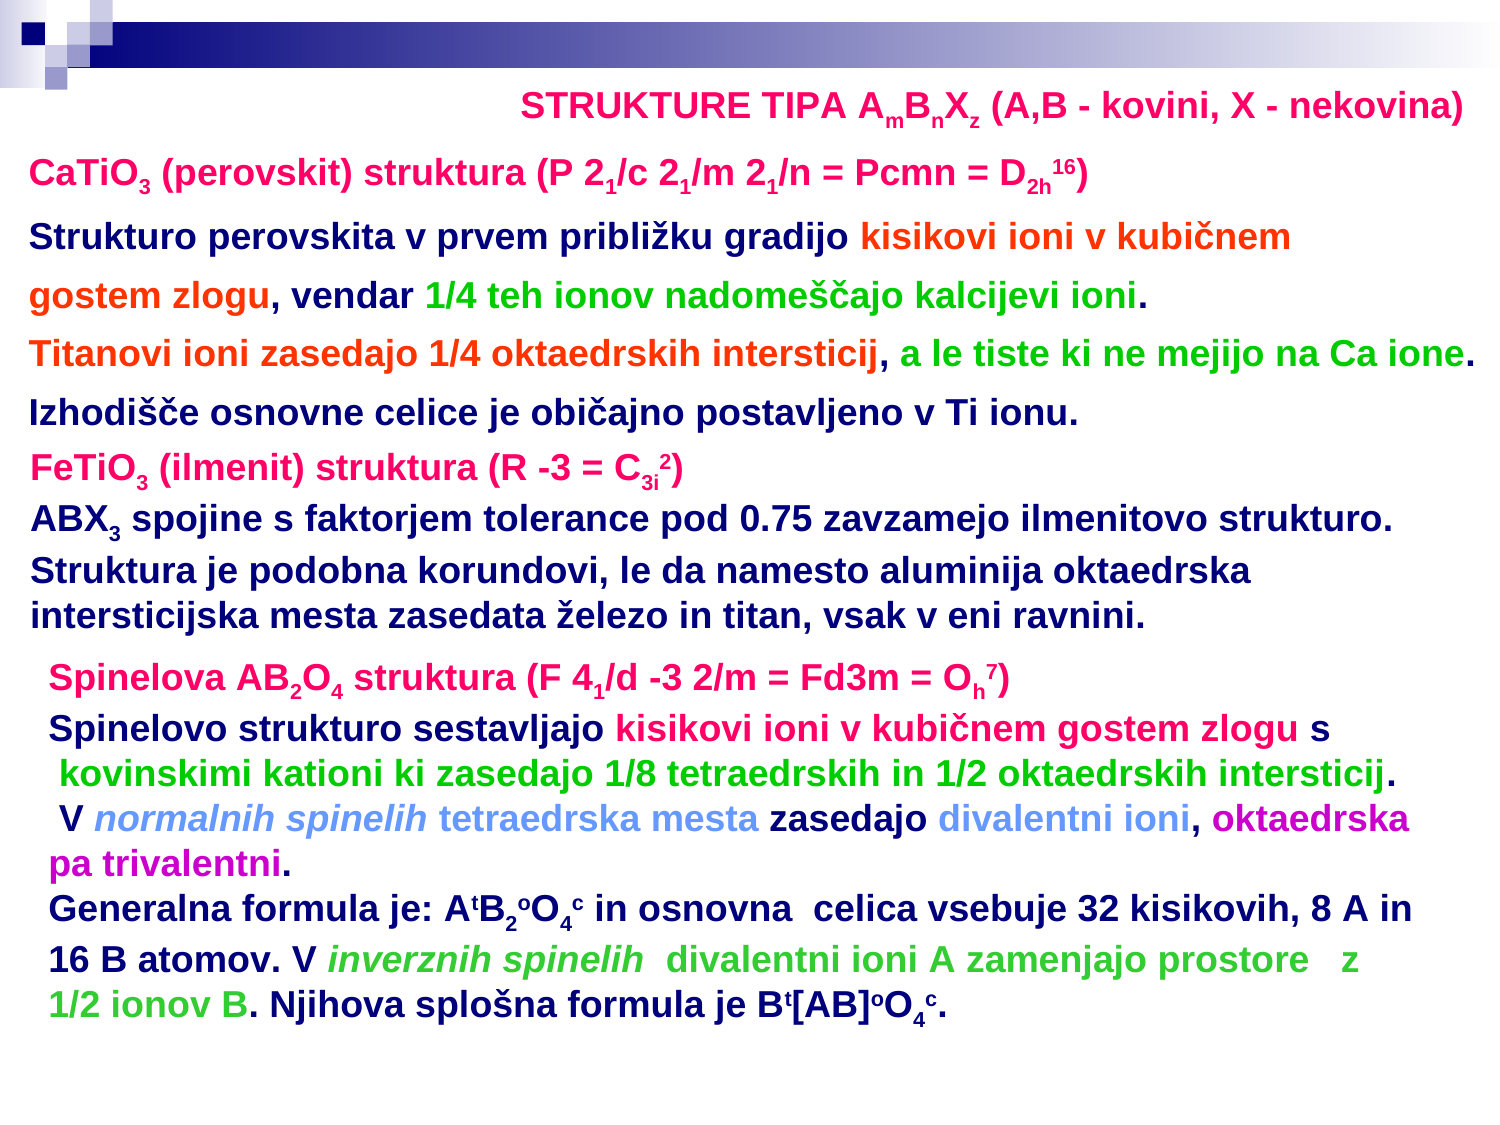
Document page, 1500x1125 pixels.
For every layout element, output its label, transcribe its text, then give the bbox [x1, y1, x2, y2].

text_box Spinelova AB2O4 struktura (F 41/d -3 2/m = Fd3m = Oh7) Spinelovo strukturo sestavljajo kisikovi ioni v kubičnem gostem zlogu s kovinskimi kationi ki zasedajo 1/8 tetraedrskih in 1/2 oktaedrskih intersticij. V normalnih spinelih tetraedrska mesta zasedajo divalentni ioni, oktaedrska pa trivalentni. Generalna formula je: AtB2oO4c in osnovna celica vsebuje 32 kisikovih, 8 A in 16 B atomov. V inverznih spinelih divalentni ioni A zamenjajo prostore z 1/2 ionov B. Njihova splošna formula je Bt[AB]oO4c. [33, 645, 1440, 1085]
text_box FeTiO3 (ilmenit) struktura (R -3 = C3i2) ABX3 spojine s faktorjem tolerance pod 0.75 zavzamejo ilmenitovo strukturo. Struktura je podobna korundovi, le da namesto aluminija oktaedrska intersticijska mesta zasedata železo in titan, vsak v eni ravnini. [15, 435, 1420, 644]
text_box STRUKTURE TIPA AmBnXz (A,B - kovini, X - nekovina) CaTiO3 (perovskit) struktura (P 21/c 21/m 21/n = Pcmn = D2h16) Strukturo perovskita v prvem približku gradijo kisikovi ioni v kubičnem gostem zlogu, vendar 1/4 teh ionov nadomeščajo kalcijevi ioni. Titanovi ioni zasedajo 1/4 oktaedrskih intersticij, a le tiste ki ne mejijo na Ca ione. Izhodišče osnovne celice je običajno postavljeno v Ti ionu. [13, 58, 1500, 441]
